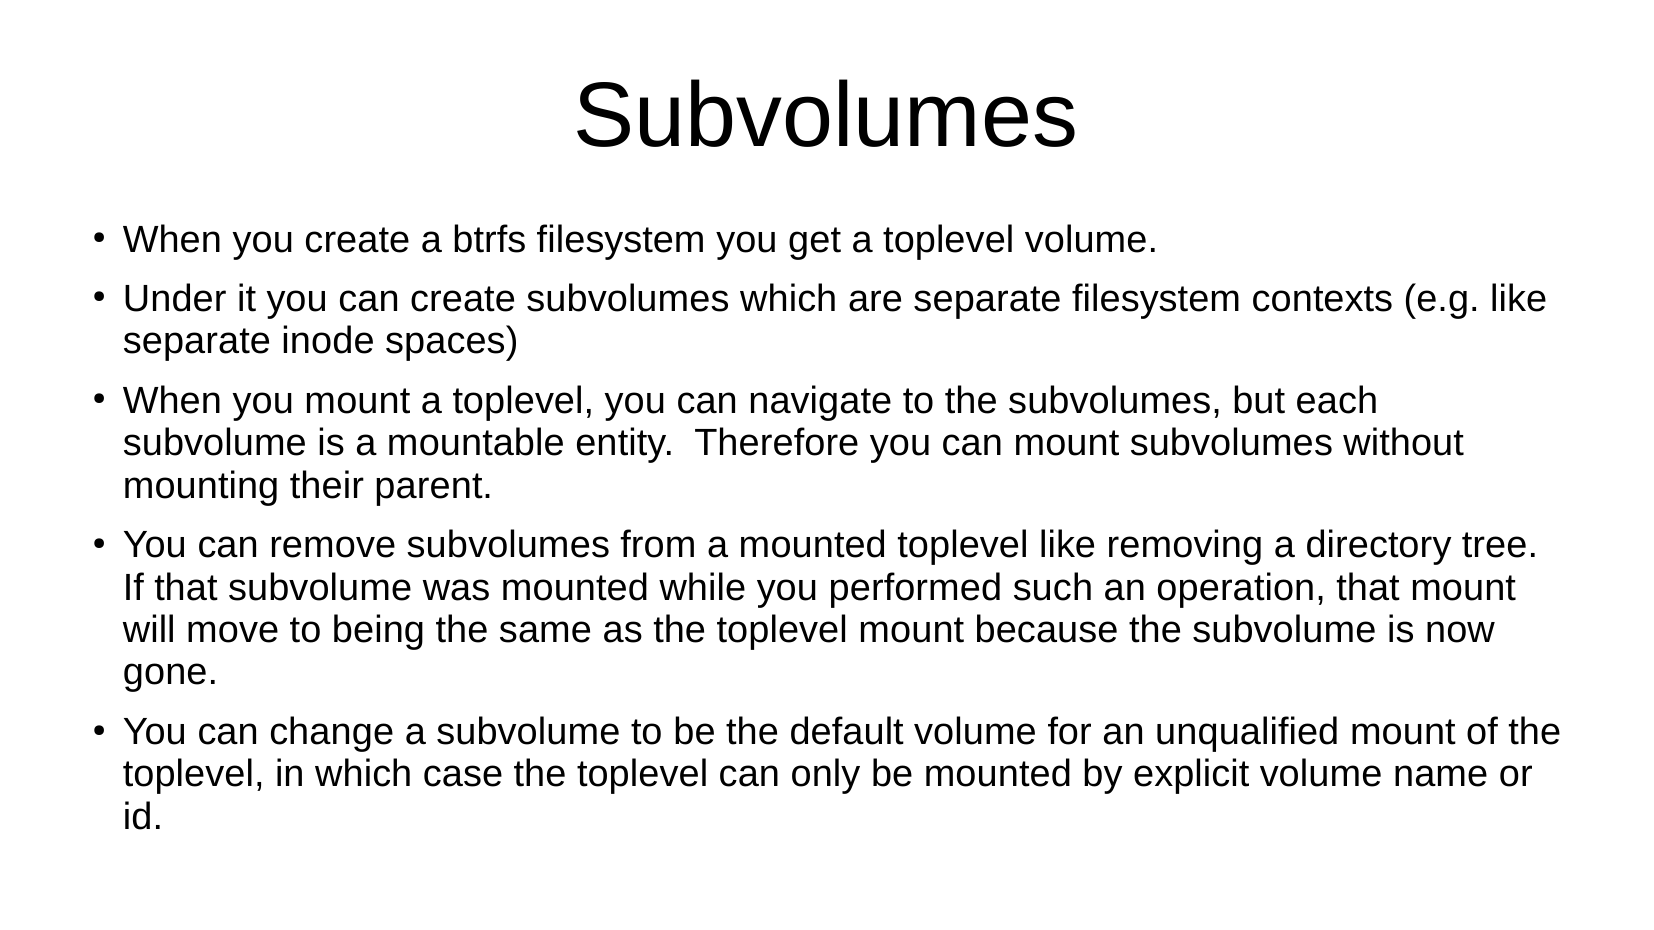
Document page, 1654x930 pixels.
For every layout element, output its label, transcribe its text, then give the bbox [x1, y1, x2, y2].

title Subvolumes [82, 37, 1571, 193]
list When you create a btrfs filesystem you get a toplevel volume. Under it you can create subvolumes which are separate filesystem contexts (e.g. like separate inode spaces) When you mount a toplevel, you can navigate to the subvolumes, but each subvolume is a mountable entity. Therefore you can mount subvolumes without mounting their parent. You can remove subvolumes from a mounted toplevel like removing a directory tree. If that subvolume was mounted while you performed such an operation, that mount will move to being the same as the toplevel mount because the subvolume is now gone. You can change a subvolume to be the default volume for an unqualified mount of the toplevel, in which case the toplevel can only be mounted by explicit volume name or id. [82, 217, 1571, 841]
